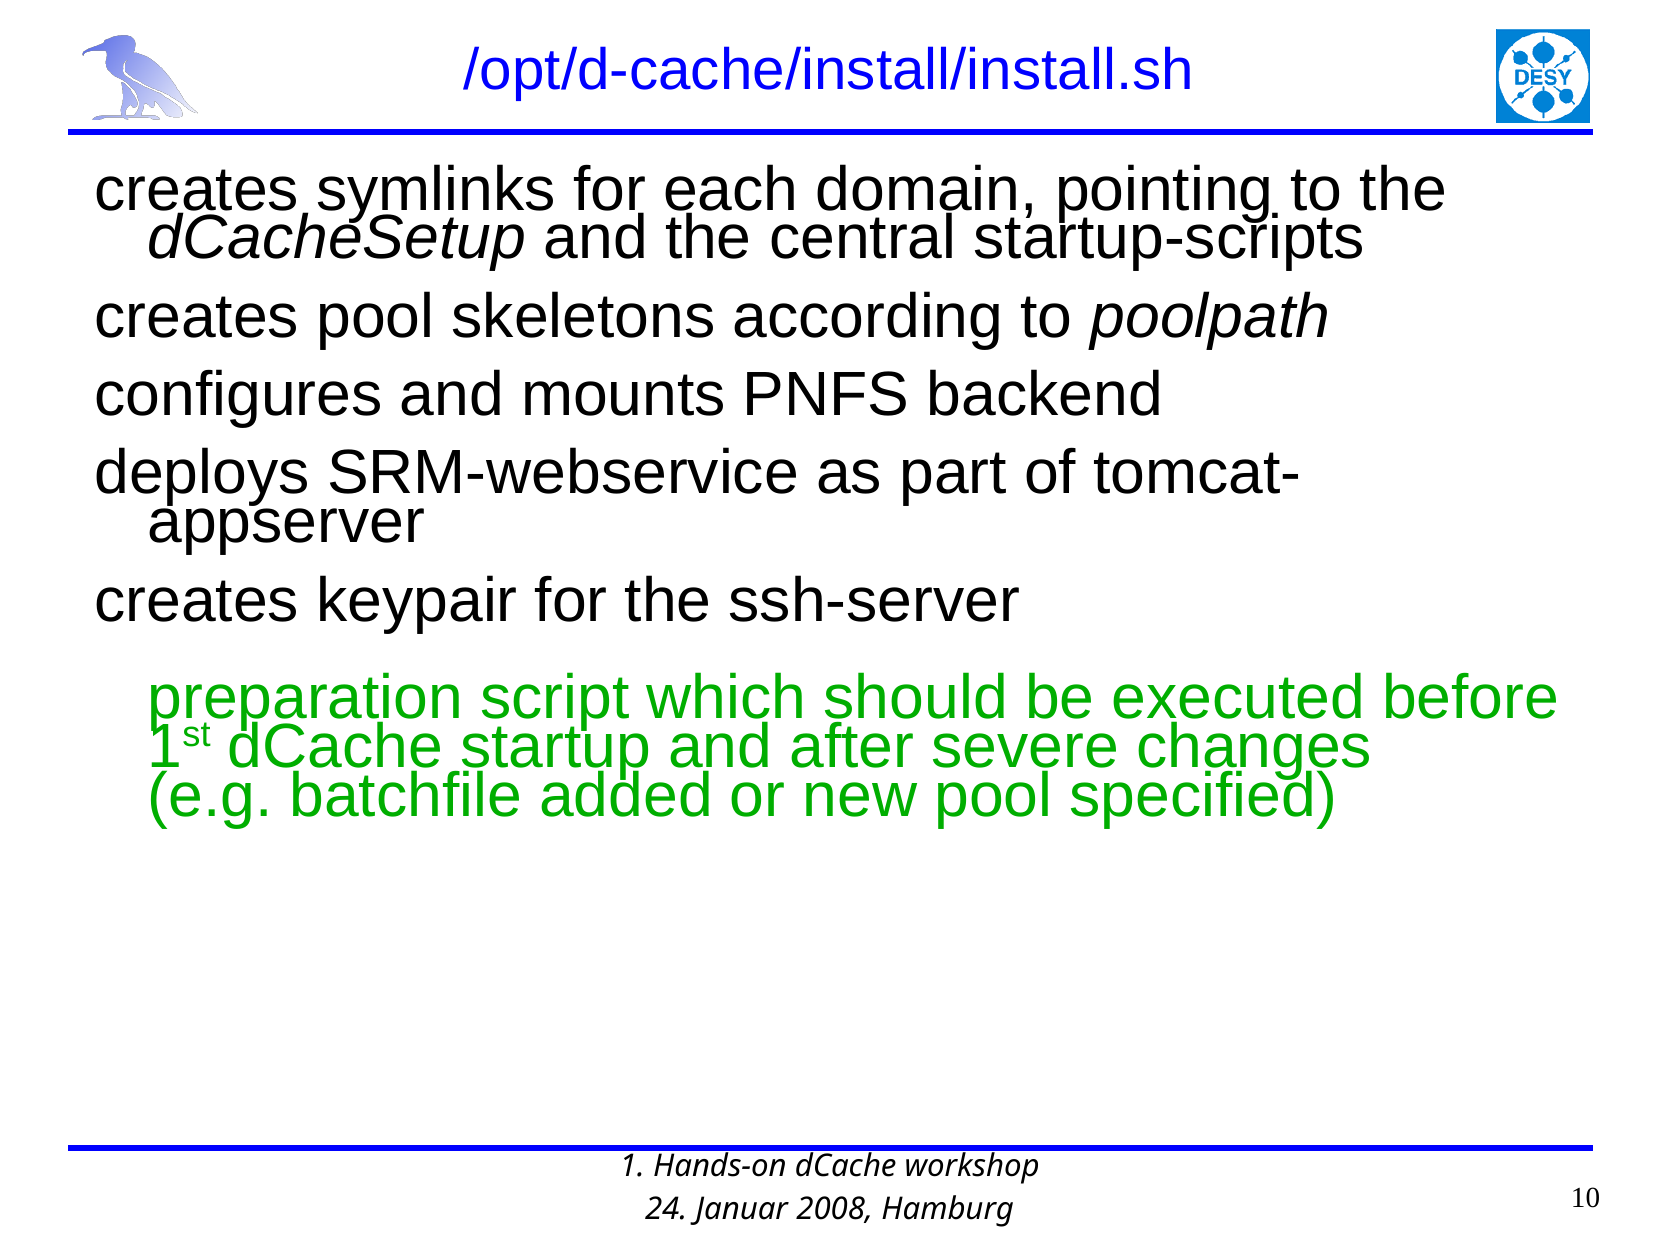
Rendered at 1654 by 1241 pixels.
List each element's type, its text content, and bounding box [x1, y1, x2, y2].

list creates symlinks for each domain, pointing to the dCacheSetup and the central startup-scripts creates pool skeletons according to poolpath configures and mounts PNFS backend deploys SRM-webservice as part of tomcat-appserver creates keypair for the ssh-server preparation script which should be executed before 1st dCache startup and after severe changes (e.g. batchfile added or new pool specified) [76, 171, 1565, 1013]
picture [1496, 29, 1590, 123]
title /opt/d-cache/install/install.sh [236, 27, 1423, 111]
picture [57, 22, 223, 133]
